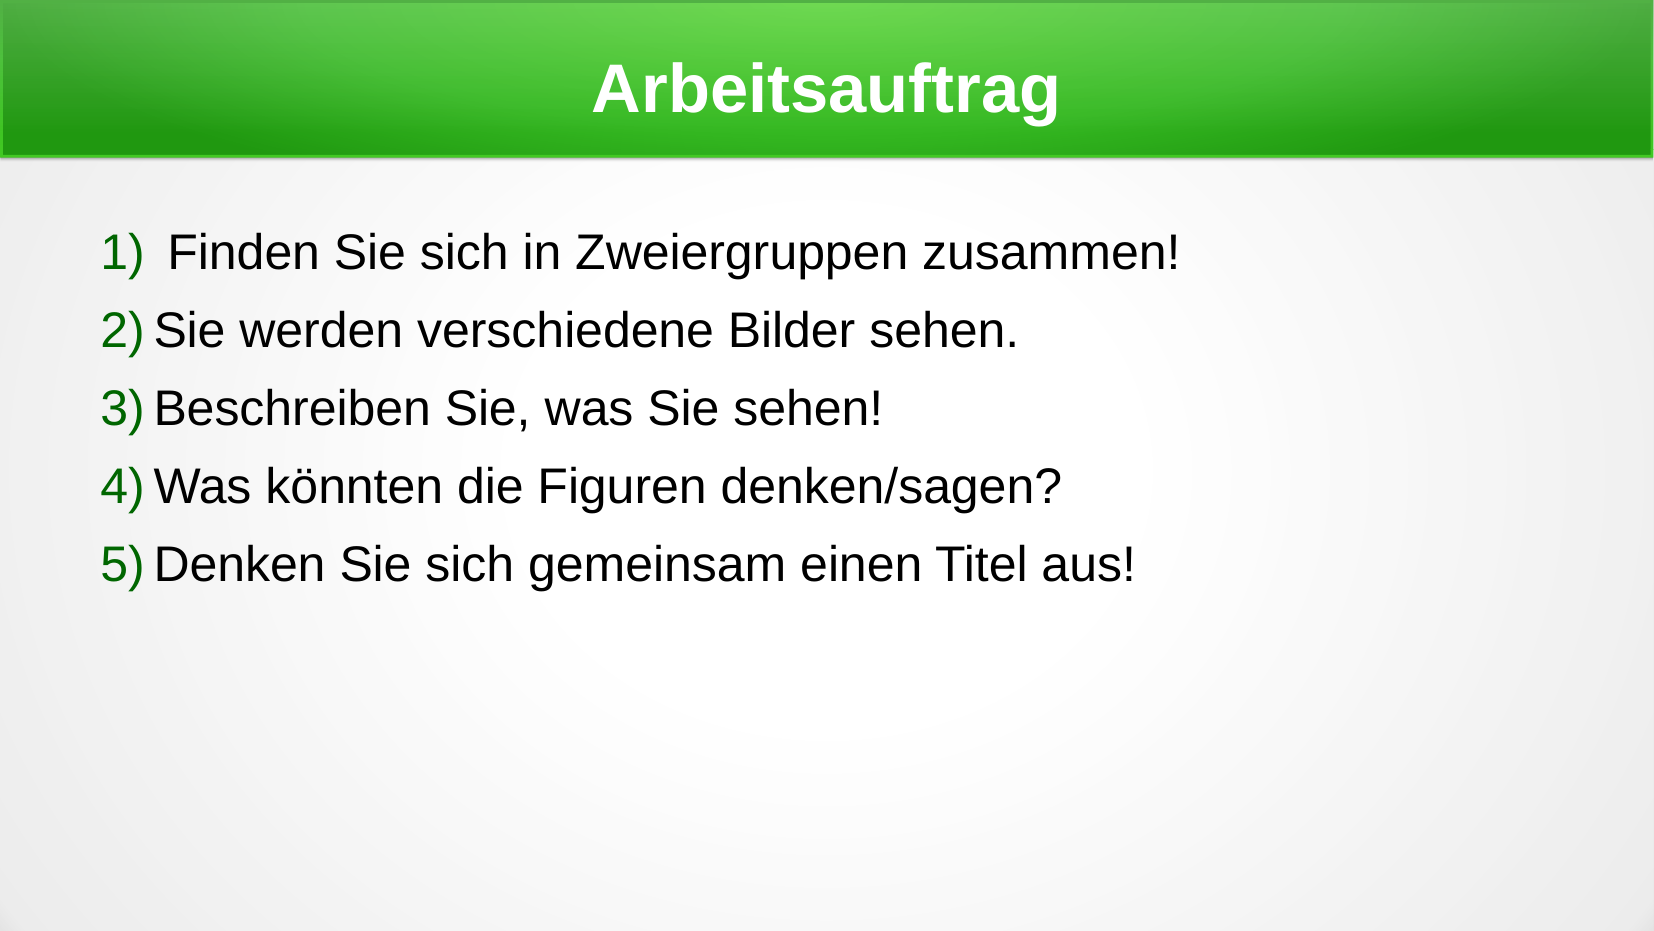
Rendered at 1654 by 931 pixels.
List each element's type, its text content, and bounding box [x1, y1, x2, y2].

list Finden Sie sich in Zweiergruppen zusammen! Sie werden verschiedene Bilder sehen. Beschreiben Sie, was Sie sehen! Was könnten die Figuren denken/sagen? Denken Sie sich gemeinsam einen Titel aus! [82, 224, 1571, 764]
title Arbeitsauftrag [82, 35, 1571, 142]
